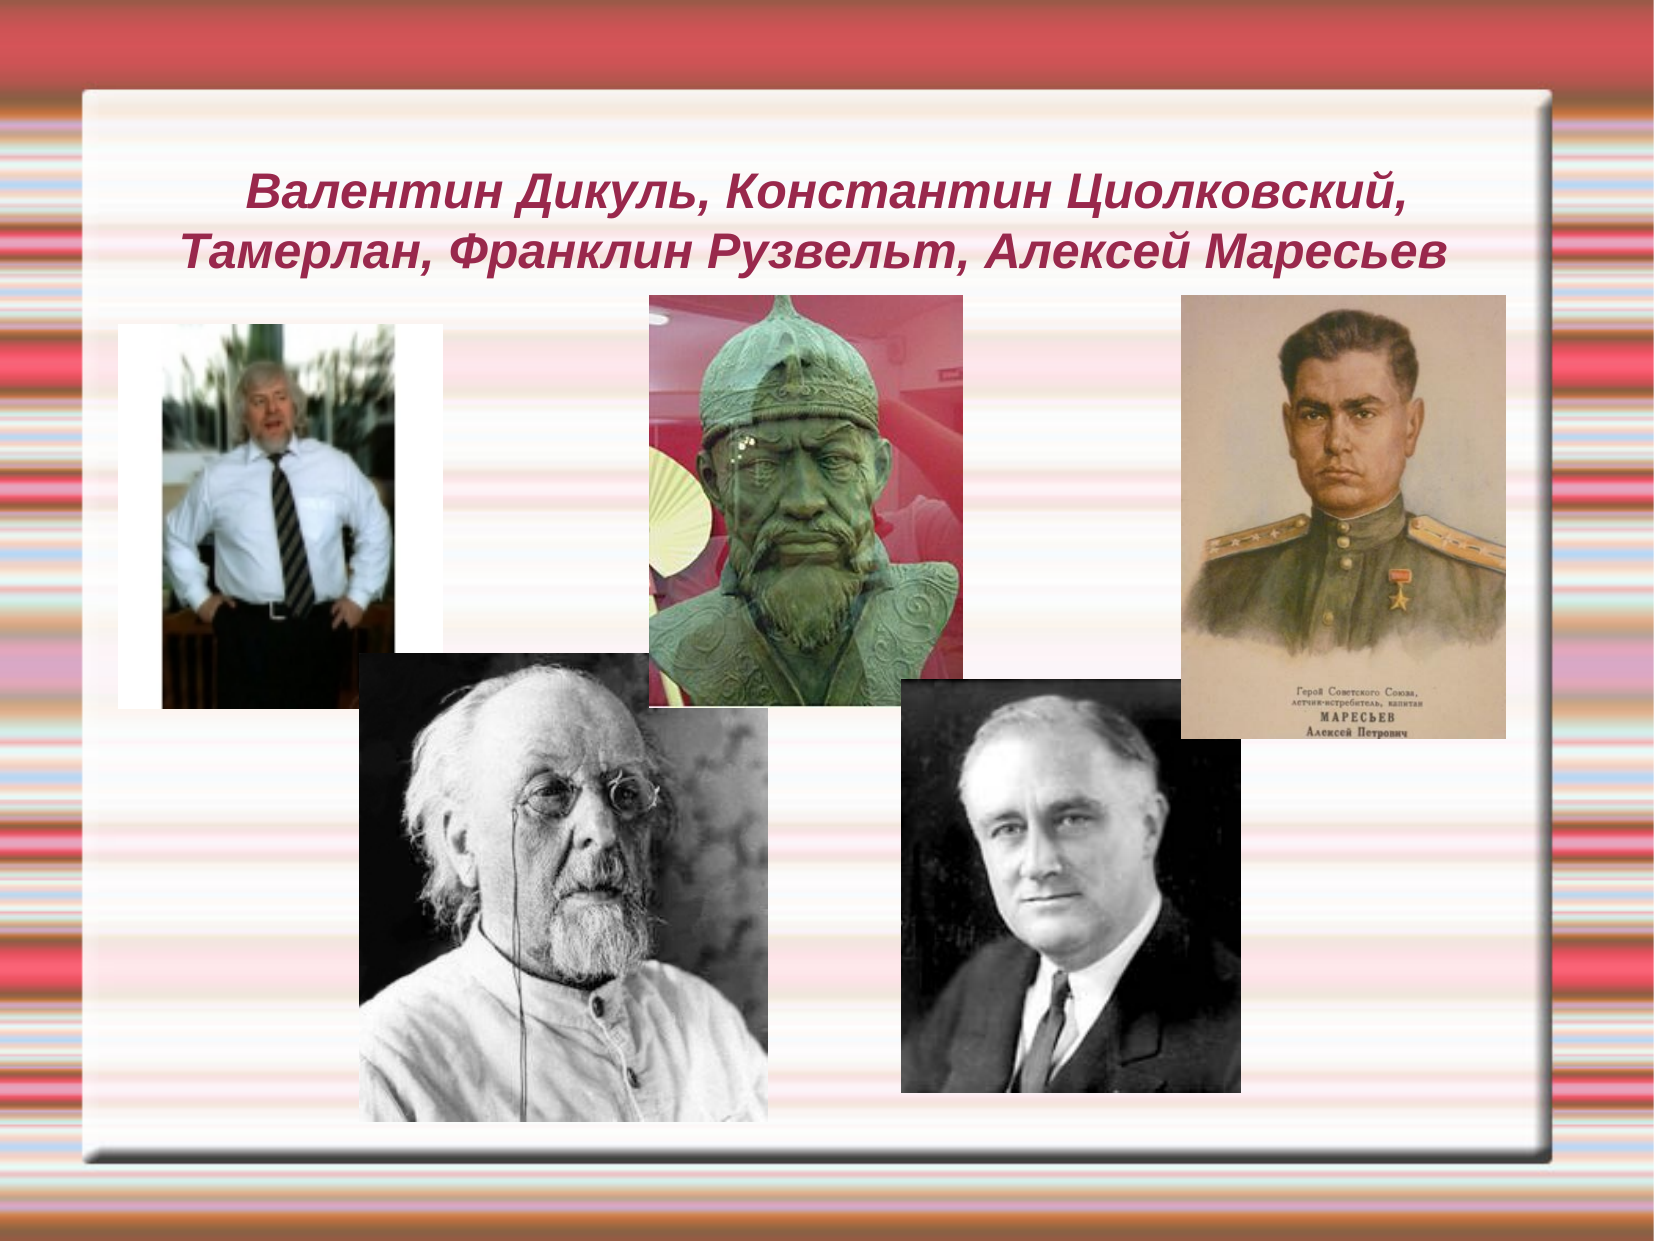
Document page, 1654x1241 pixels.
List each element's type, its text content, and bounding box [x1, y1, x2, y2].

title Валентин Дикуль, Константин Циолковский, Тамерлан, Франклин Рузвельт, Алексей Маресьев [121, 114, 1534, 322]
picture [118, 295, 1506, 1123]
